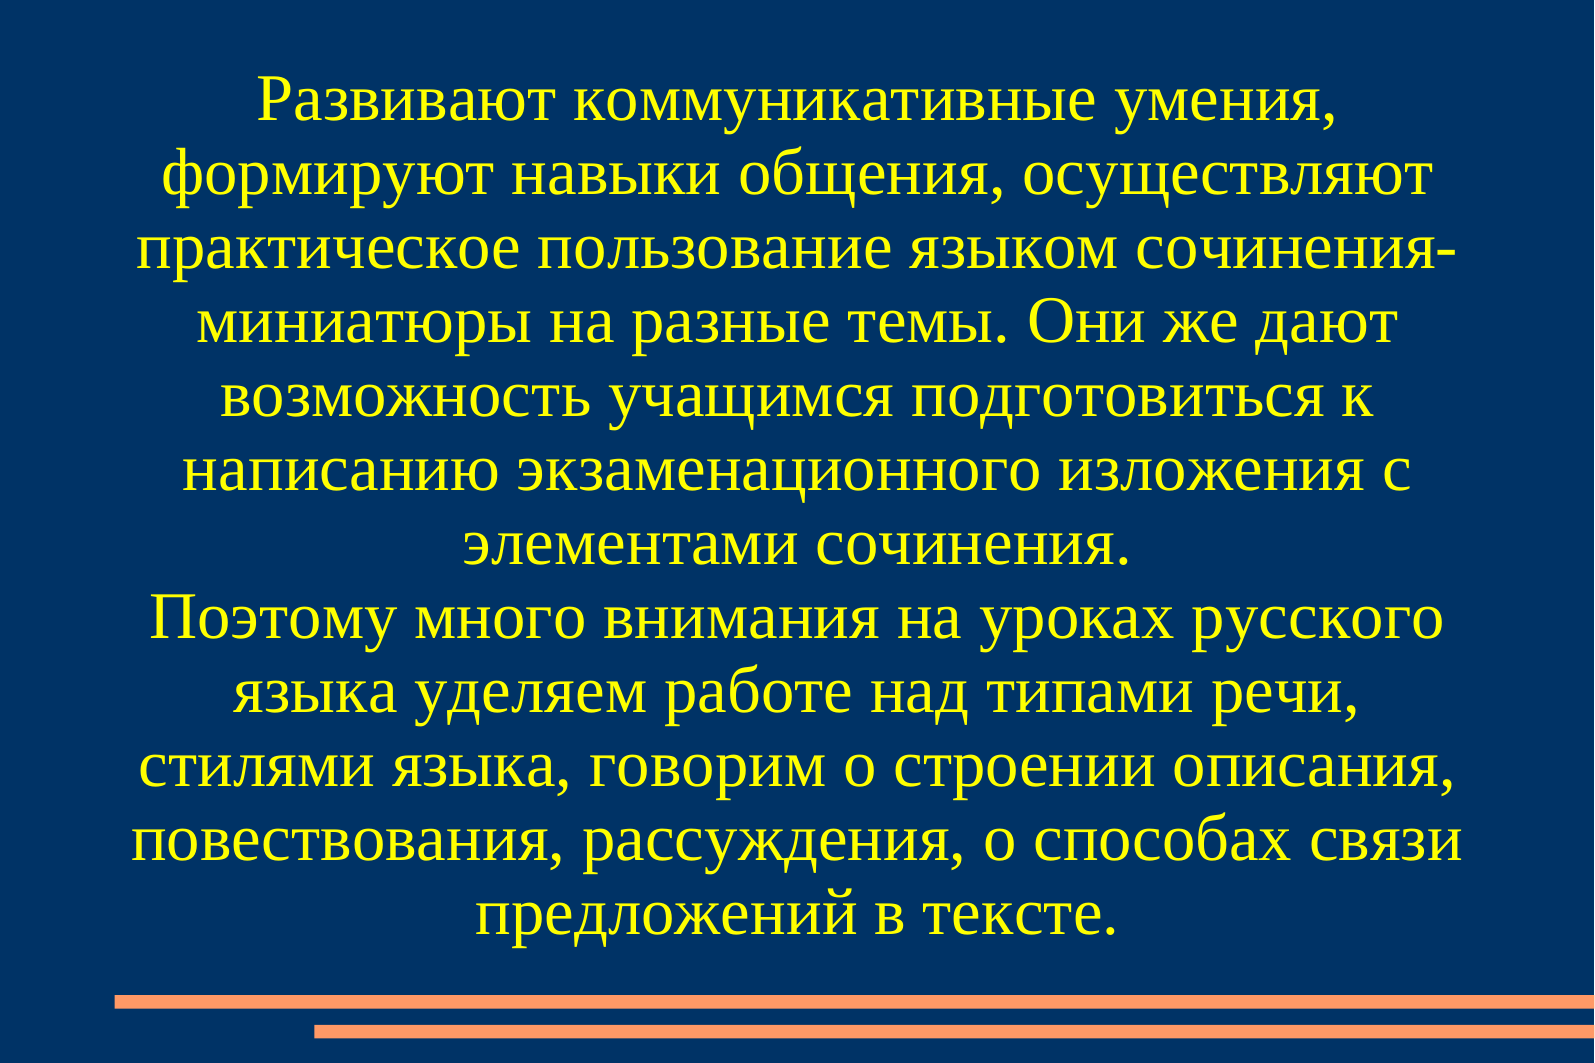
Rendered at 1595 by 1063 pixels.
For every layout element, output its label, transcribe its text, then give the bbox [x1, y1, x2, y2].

subtitle Развивают коммуникативные умения, формируют навыки общения, осуществляют практическое пользование языком сочинения-миниатюры на разные темы. Они же дают возможность учащимся подготовиться к написанию экзаменационного изложения с элементами сочинения. Поэтому много внимания на уроках русского языка уделяем работе над типами речи, стилями языка, говорим о строении описания, повествования, рассуждения, о способах связи предложений в тексте. [117, 39, 1479, 971]
